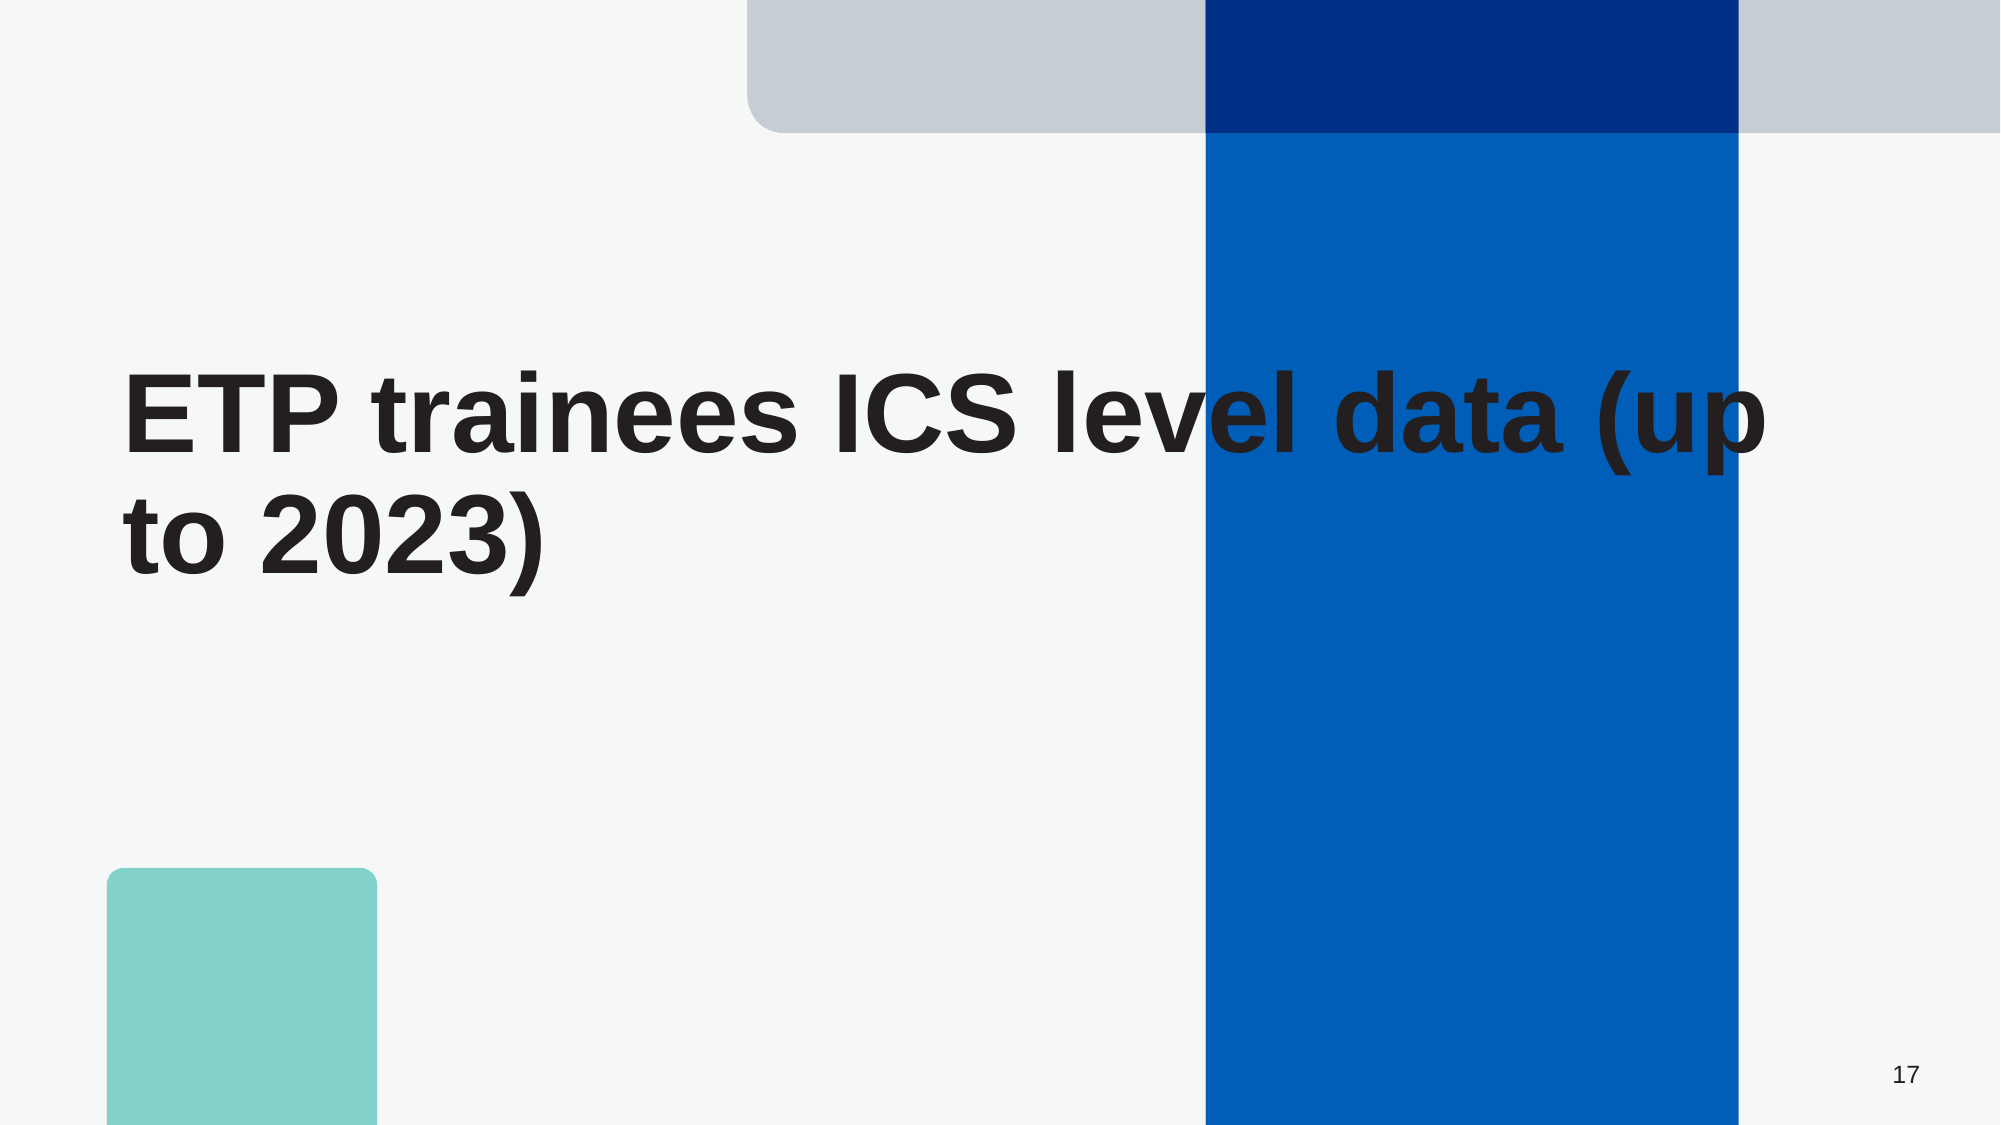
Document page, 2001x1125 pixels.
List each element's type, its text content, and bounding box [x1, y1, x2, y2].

title ETP trainees ICS level data (up to 2023) [122, 355, 935, 573]
